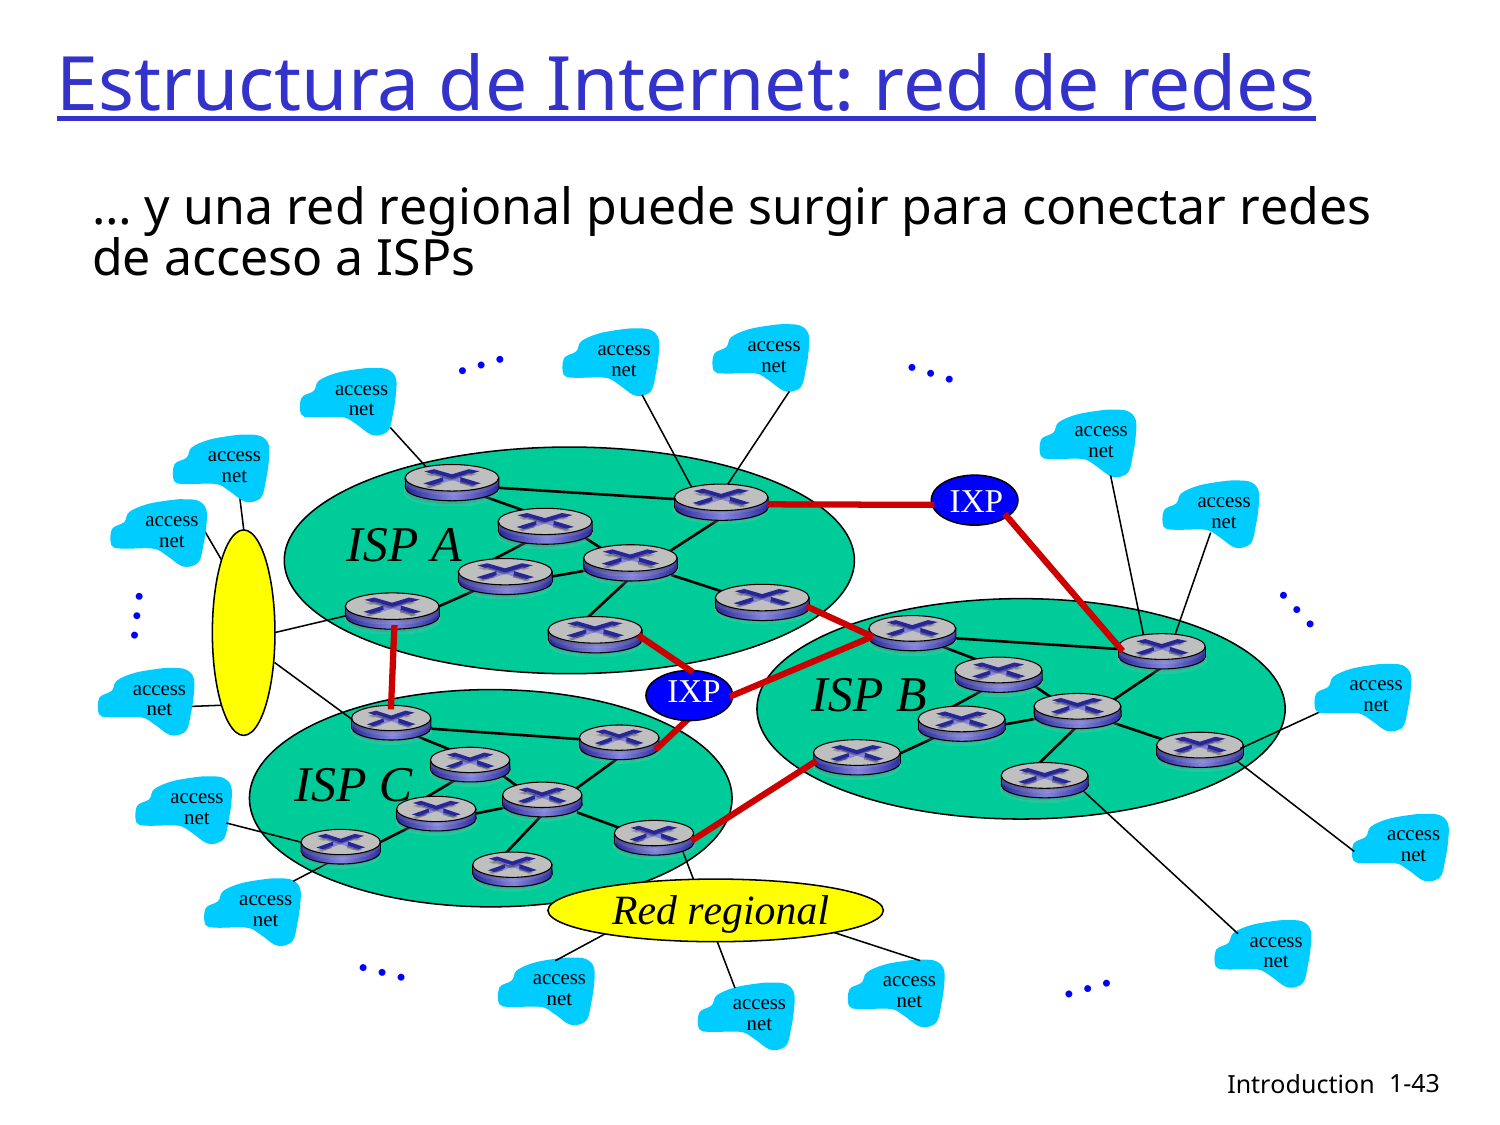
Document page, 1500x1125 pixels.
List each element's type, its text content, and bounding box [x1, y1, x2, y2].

text_box [697, 1006, 710, 1032]
text_box [234, 495, 263, 503]
text_box [473, 852, 551, 891]
text_box [712, 347, 725, 374]
text_box [397, 796, 476, 835]
text_box [1376, 724, 1405, 732]
text_box [909, 1020, 938, 1028]
text_box [171, 559, 201, 567]
text_box … [1039, 955, 1148, 1060]
text_box [172, 458, 185, 485]
text_box [847, 983, 860, 1010]
text_box access net [860, 962, 951, 1020]
text_box [845, 890, 884, 931]
text_box [716, 585, 809, 623]
text_box [955, 658, 1042, 696]
text_box access net [725, 326, 816, 384]
text_box ISP C [262, 743, 428, 820]
text_box access net [110, 670, 201, 728]
text_box access net [312, 370, 403, 428]
text_box [405, 465, 498, 503]
text_box [1119, 634, 1206, 673]
text_box [301, 830, 380, 868]
text_box [1275, 980, 1305, 988]
text_box access net [1052, 412, 1143, 470]
text_box [352, 706, 431, 743]
text_box [549, 616, 642, 656]
text_box [547, 892, 582, 930]
text_box [346, 593, 439, 633]
text_box [135, 799, 148, 826]
text_box access net [1227, 922, 1318, 980]
text_box [759, 1043, 788, 1051]
text_box [1314, 687, 1327, 714]
text_box [498, 509, 592, 548]
text_box access net [148, 779, 239, 837]
text_box [585, 545, 676, 584]
text_box access net [710, 985, 801, 1043]
text_box [1162, 504, 1175, 530]
text_box Red regional [582, 875, 845, 941]
text_box [361, 428, 390, 436]
text_box [918, 706, 1005, 745]
text_box access net [123, 501, 214, 559]
text_box access net [575, 331, 666, 389]
text_box [1224, 541, 1253, 549]
text_box ISP B [778, 653, 942, 729]
text_box [1214, 943, 1227, 970]
text_box ISP B [778, 653, 823, 672]
text_box [1413, 874, 1442, 882]
text_box … [69, 565, 165, 663]
text_box [212, 529, 275, 736]
text_box [1157, 733, 1244, 771]
text_box [1001, 762, 1088, 802]
text_box [773, 384, 803, 392]
text_box access net [185, 437, 276, 495]
text_box [1101, 470, 1130, 478]
text_box access net [510, 960, 601, 1018]
text_box [1035, 694, 1121, 732]
text_box [197, 837, 225, 844]
text_box [645, 682, 652, 709]
text_box [159, 728, 188, 736]
text_box ISP A [313, 503, 477, 580]
text_box [504, 783, 581, 821]
text_box [676, 485, 767, 523]
text_box [869, 616, 956, 653]
text_box [97, 691, 110, 718]
text_box [814, 740, 901, 779]
text_box [431, 748, 509, 786]
text_box access net [217, 881, 307, 939]
text_box [562, 352, 575, 378]
text_box [614, 821, 694, 859]
text_box [266, 939, 294, 946]
text_box access net [1365, 816, 1456, 874]
text_box … y una red regional puede surgir para conectar redes de acceso a ISPs [77, 176, 1424, 287]
text_box … [323, 940, 431, 1045]
text_box [1351, 837, 1365, 864]
text_box [459, 558, 552, 598]
text_box [667, 717, 712, 721]
text_box access net [1175, 483, 1266, 541]
text_box [204, 901, 217, 928]
text_box [1039, 433, 1052, 460]
text_box … [882, 300, 992, 409]
text_box IXP [934, 471, 1019, 527]
text_box … [420, 292, 530, 400]
text_box [299, 391, 312, 418]
text_box [497, 981, 510, 1007]
text_box IXP [652, 661, 736, 717]
text_box … [1250, 534, 1374, 658]
text_box [580, 725, 658, 763]
text_box [624, 389, 653, 397]
text_box Introduction [914, 1060, 1390, 1109]
text_box [110, 522, 123, 549]
title Estructura de Internet: red de redes [41, 27, 1465, 134]
text_box access net [1327, 666, 1418, 724]
text_box [559, 1018, 588, 1026]
text_box 1-<number> [1365, 1060, 1477, 1106]
